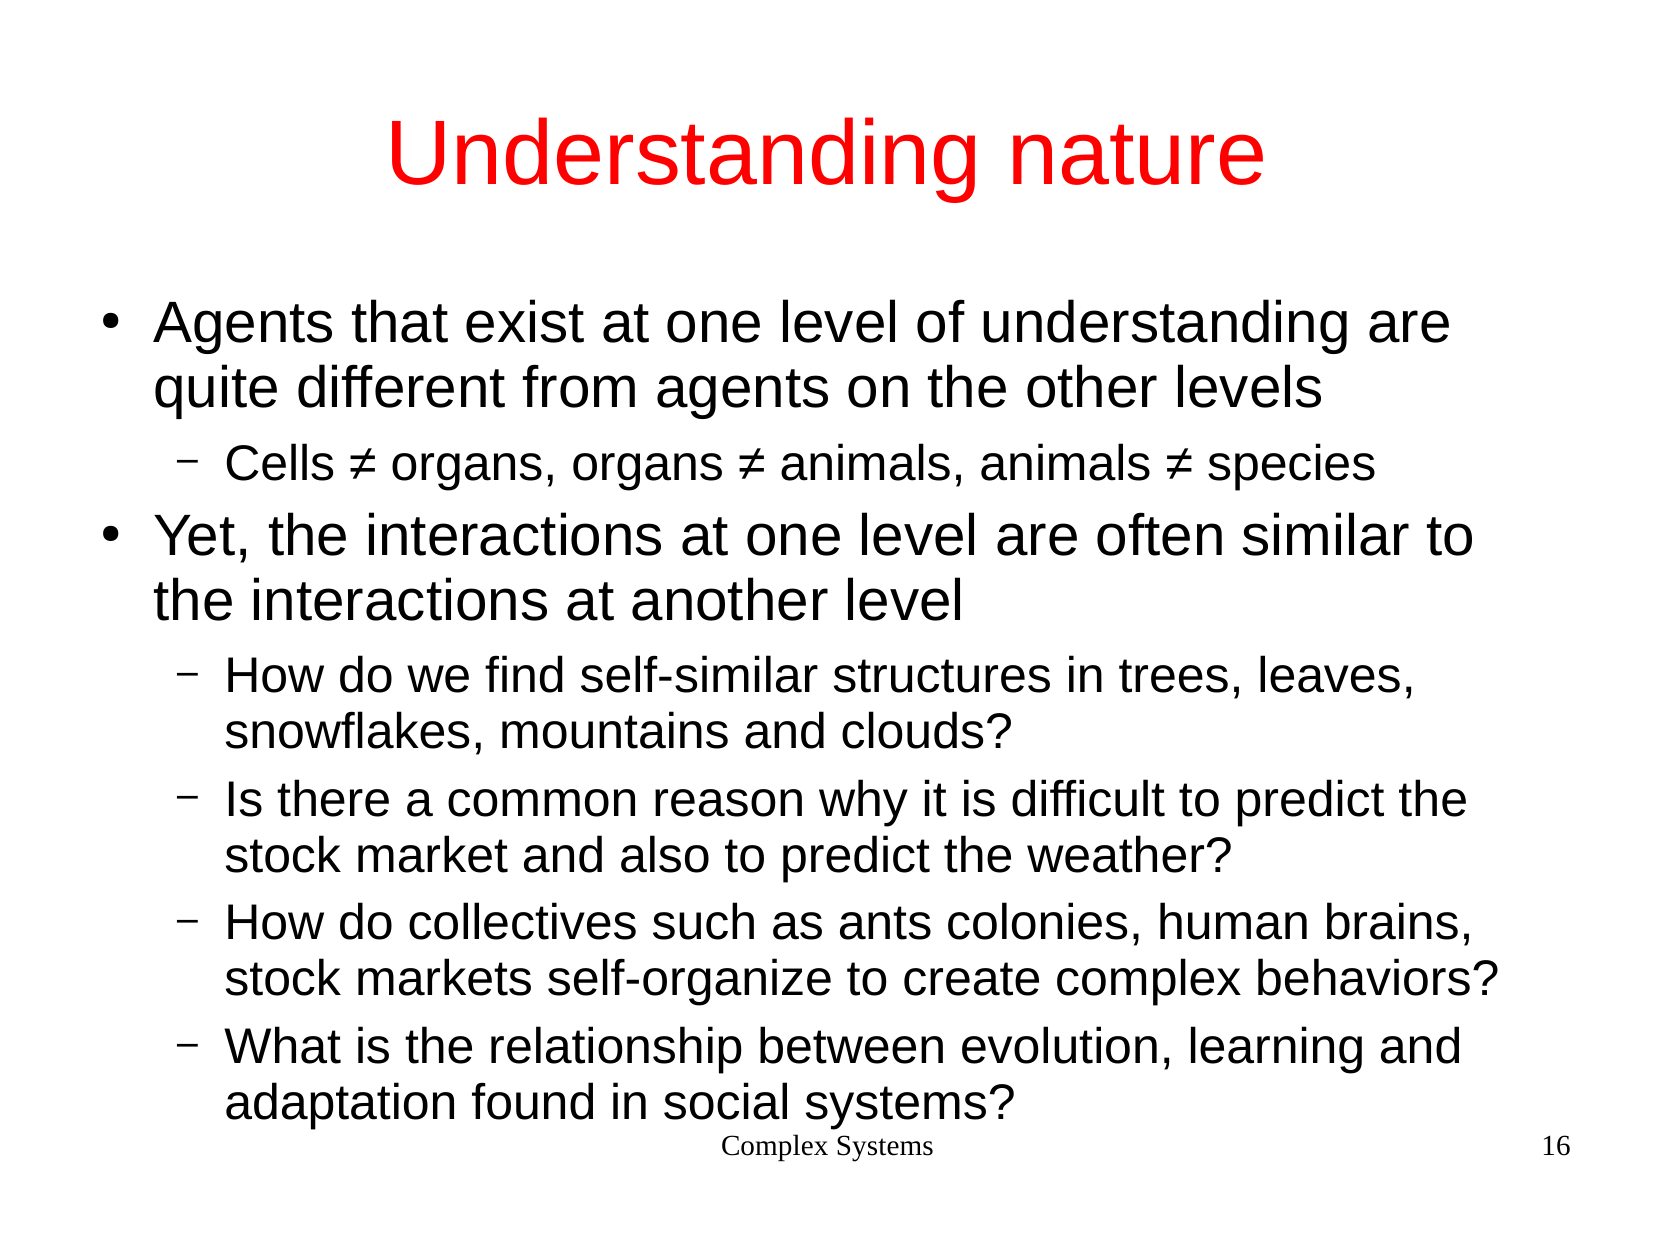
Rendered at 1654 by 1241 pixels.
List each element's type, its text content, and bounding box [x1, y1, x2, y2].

list Agents that exist at one level of understanding are quite different from agents on the other levels Cells ≠ organs, organs ≠ animals, animals ≠ species Yet, the interactions at one level are often similar to the interactions at another level How do we find self-similar structures in trees, leaves, snowflakes, mountains and clouds? Is there a common reason why it is difficult to predict the stock market and also to predict the weather? How do collectives such as ants colonies, human brains, stock markets self-organize to create complex behaviors? What is the relationship between evolution, learning and adaptation found in social systems? [82, 290, 1571, 1130]
title Understanding nature [82, 49, 1571, 257]
